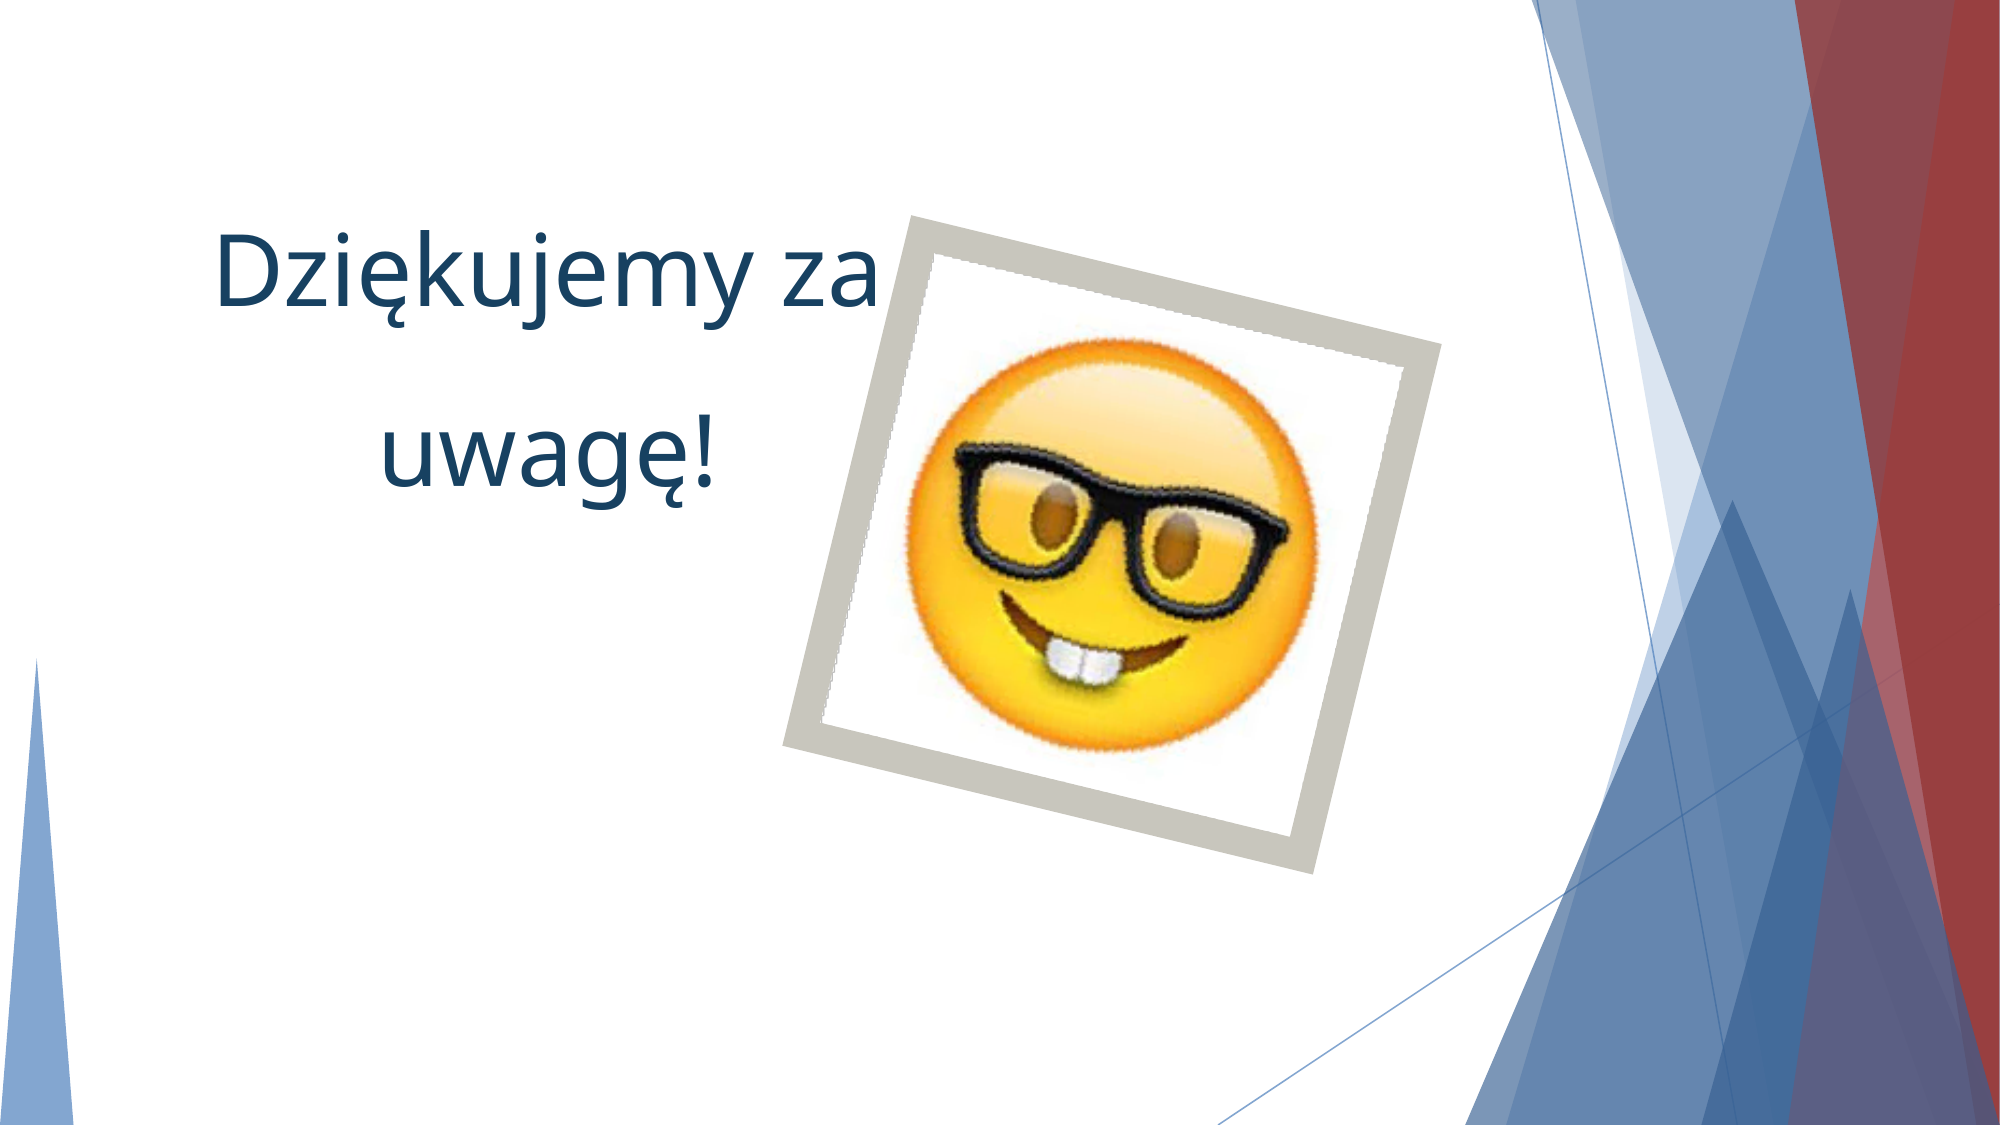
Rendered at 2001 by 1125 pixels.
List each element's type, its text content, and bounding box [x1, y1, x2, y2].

text_box Dziękujemy za uwagę! [142, 139, 954, 634]
picture [820, 252, 1405, 837]
